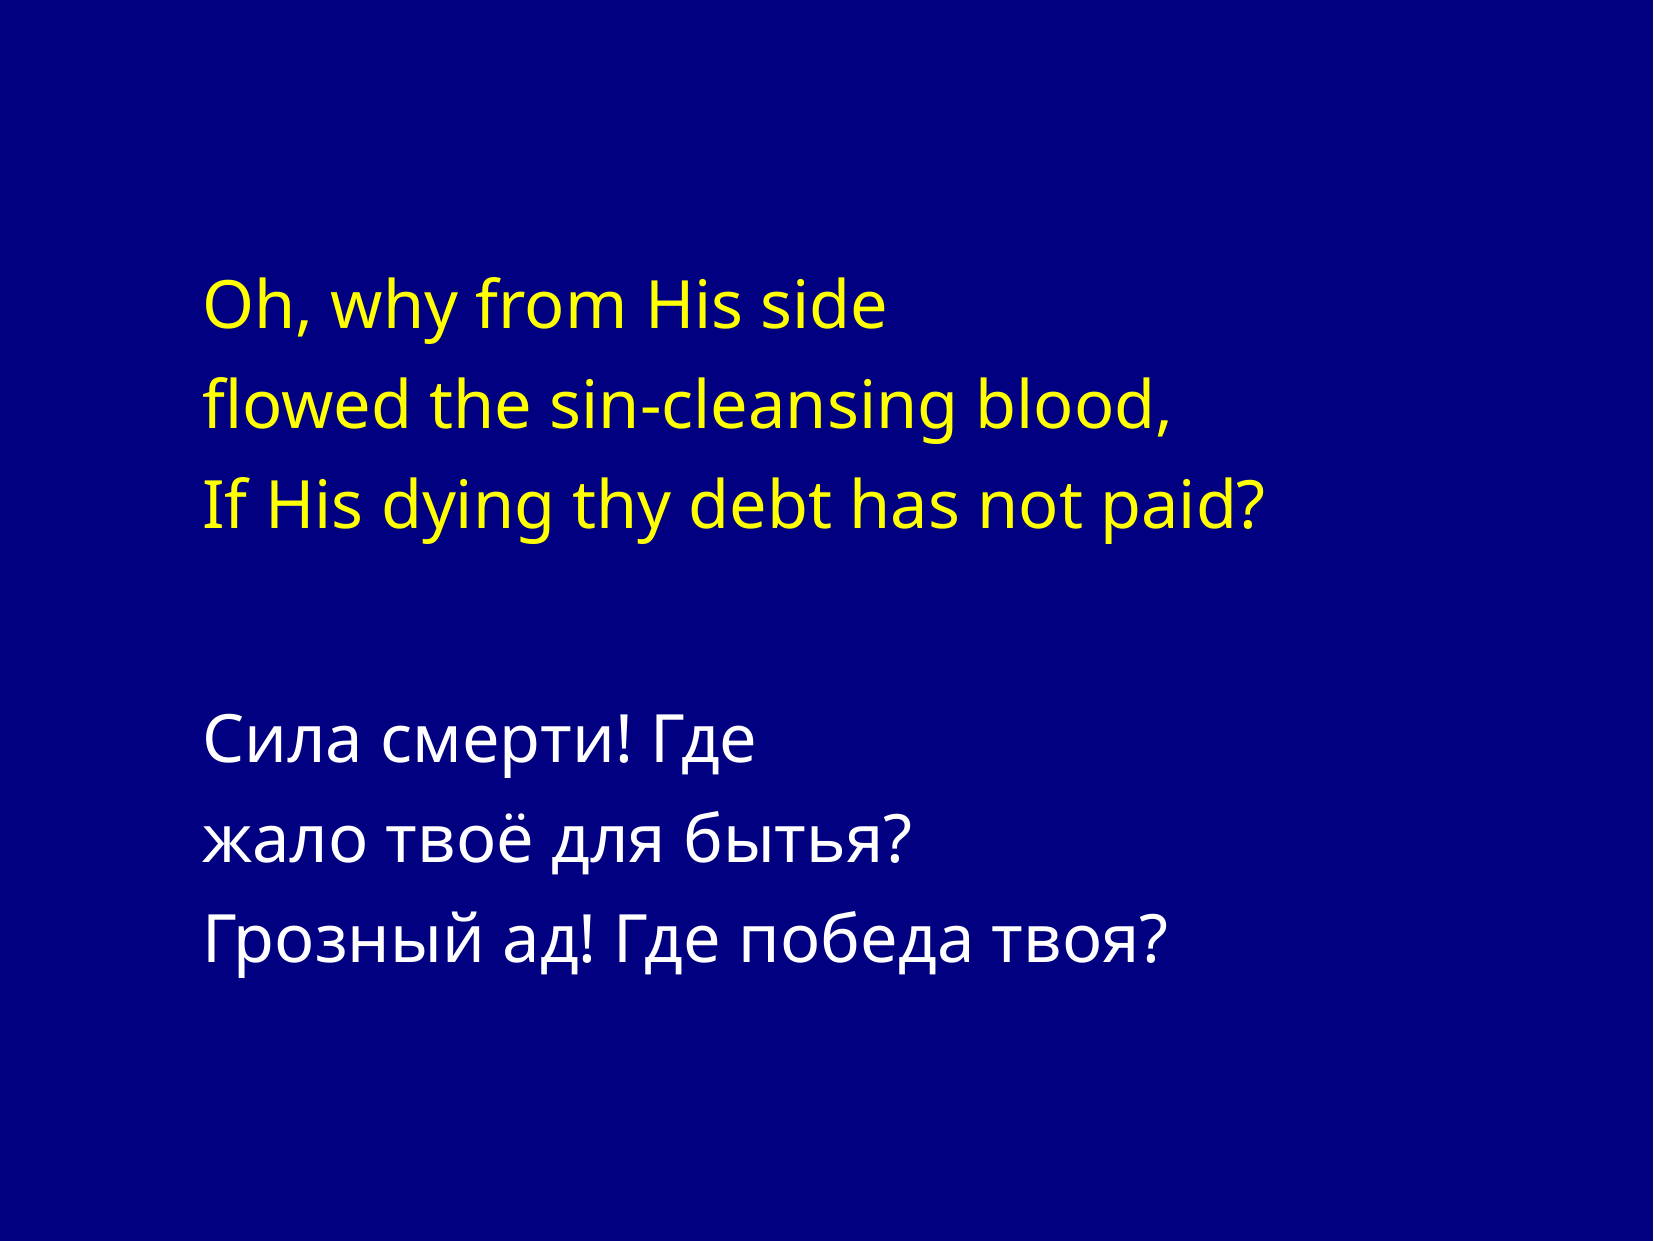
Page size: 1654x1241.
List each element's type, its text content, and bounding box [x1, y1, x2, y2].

text_box Сила смерти! Где жало твоё для бытья? Грозный ад! Где победа твоя? [75, 675, 1576, 1163]
text_box Oh, why from His side flowed the sin-cleansing blood, If His dying thy debt has not paid? [75, 150, 1576, 638]
